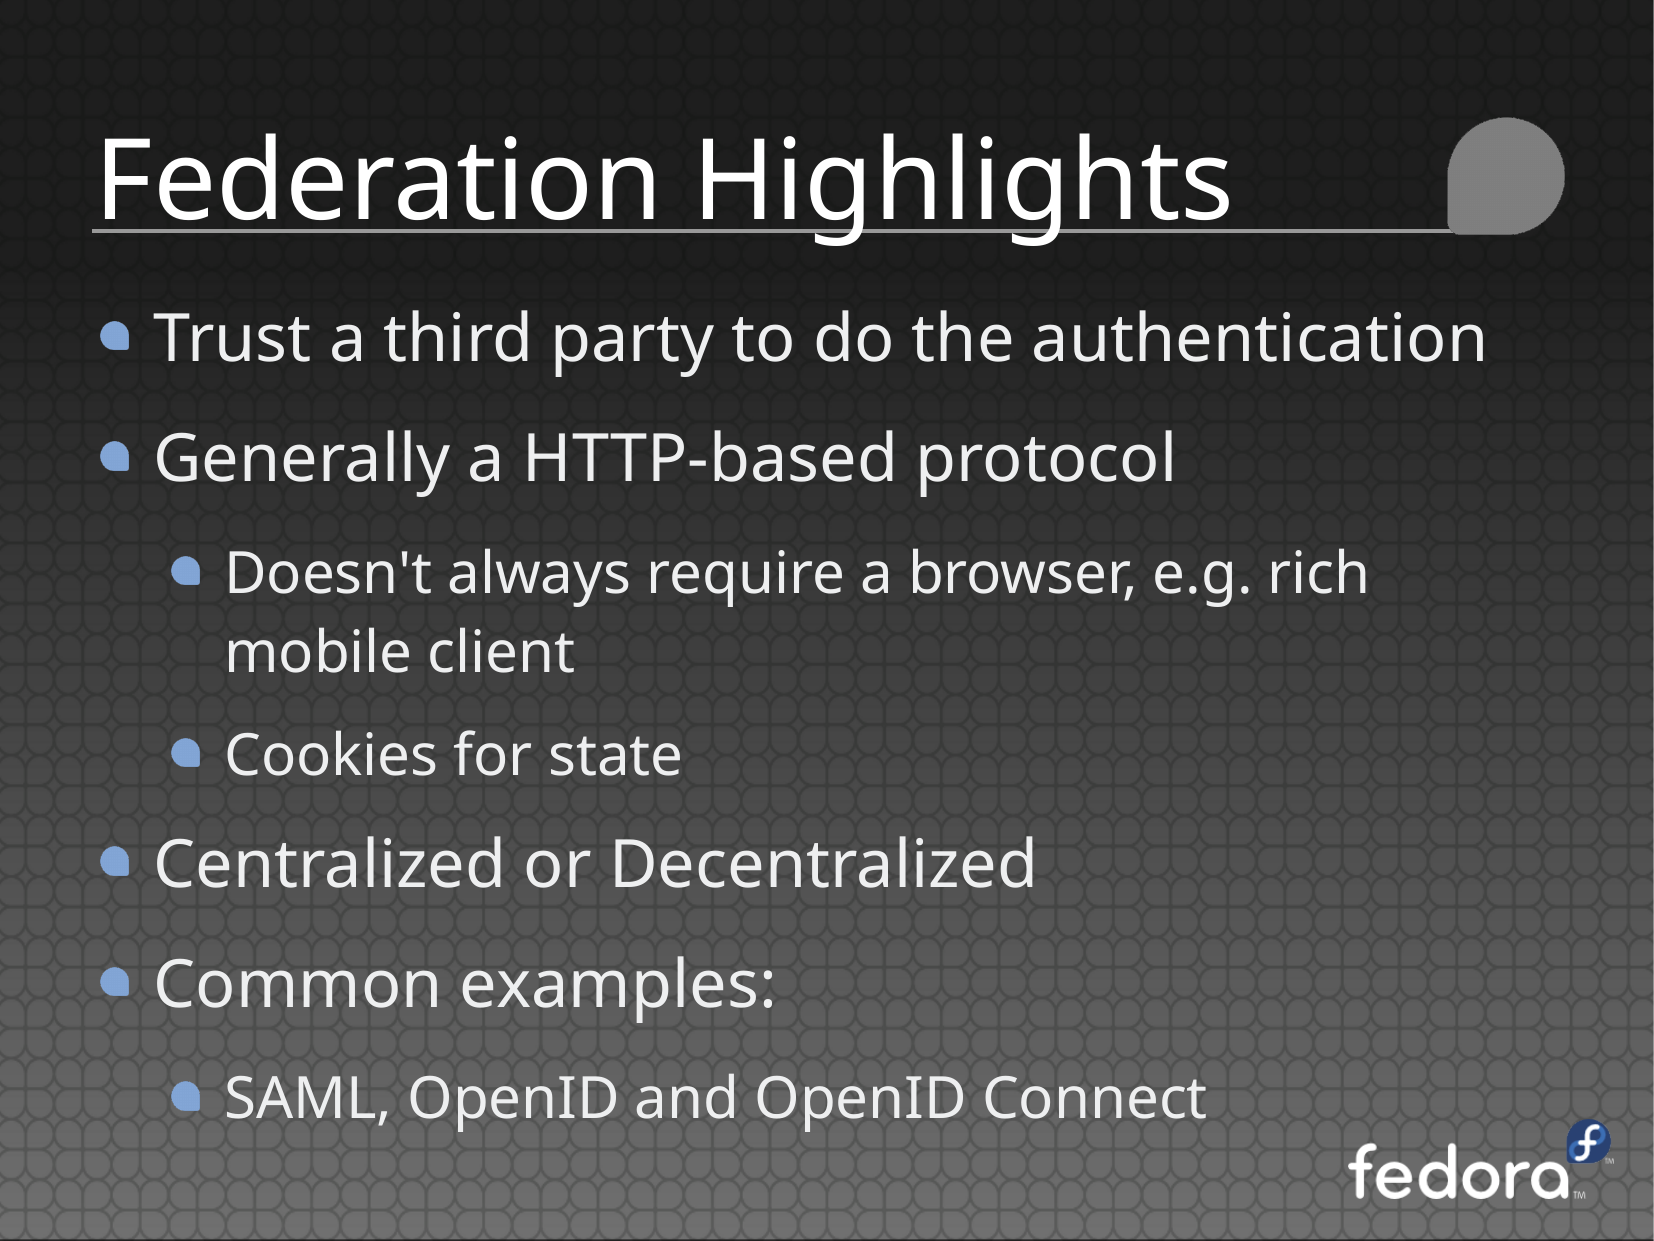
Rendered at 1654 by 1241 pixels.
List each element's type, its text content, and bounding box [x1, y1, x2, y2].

picture [0, 0, 1654, 1241]
title Federation Highlights [94, 100, 1426, 251]
list Trust a third party to do the authentication Generally a HTTP-based protocol Doesn't always require a browser, e.g. rich mobile client Cookies for state Centralized or Decentralized Common examples: SAML, OpenID and OpenID Connect [82, 290, 1571, 1094]
